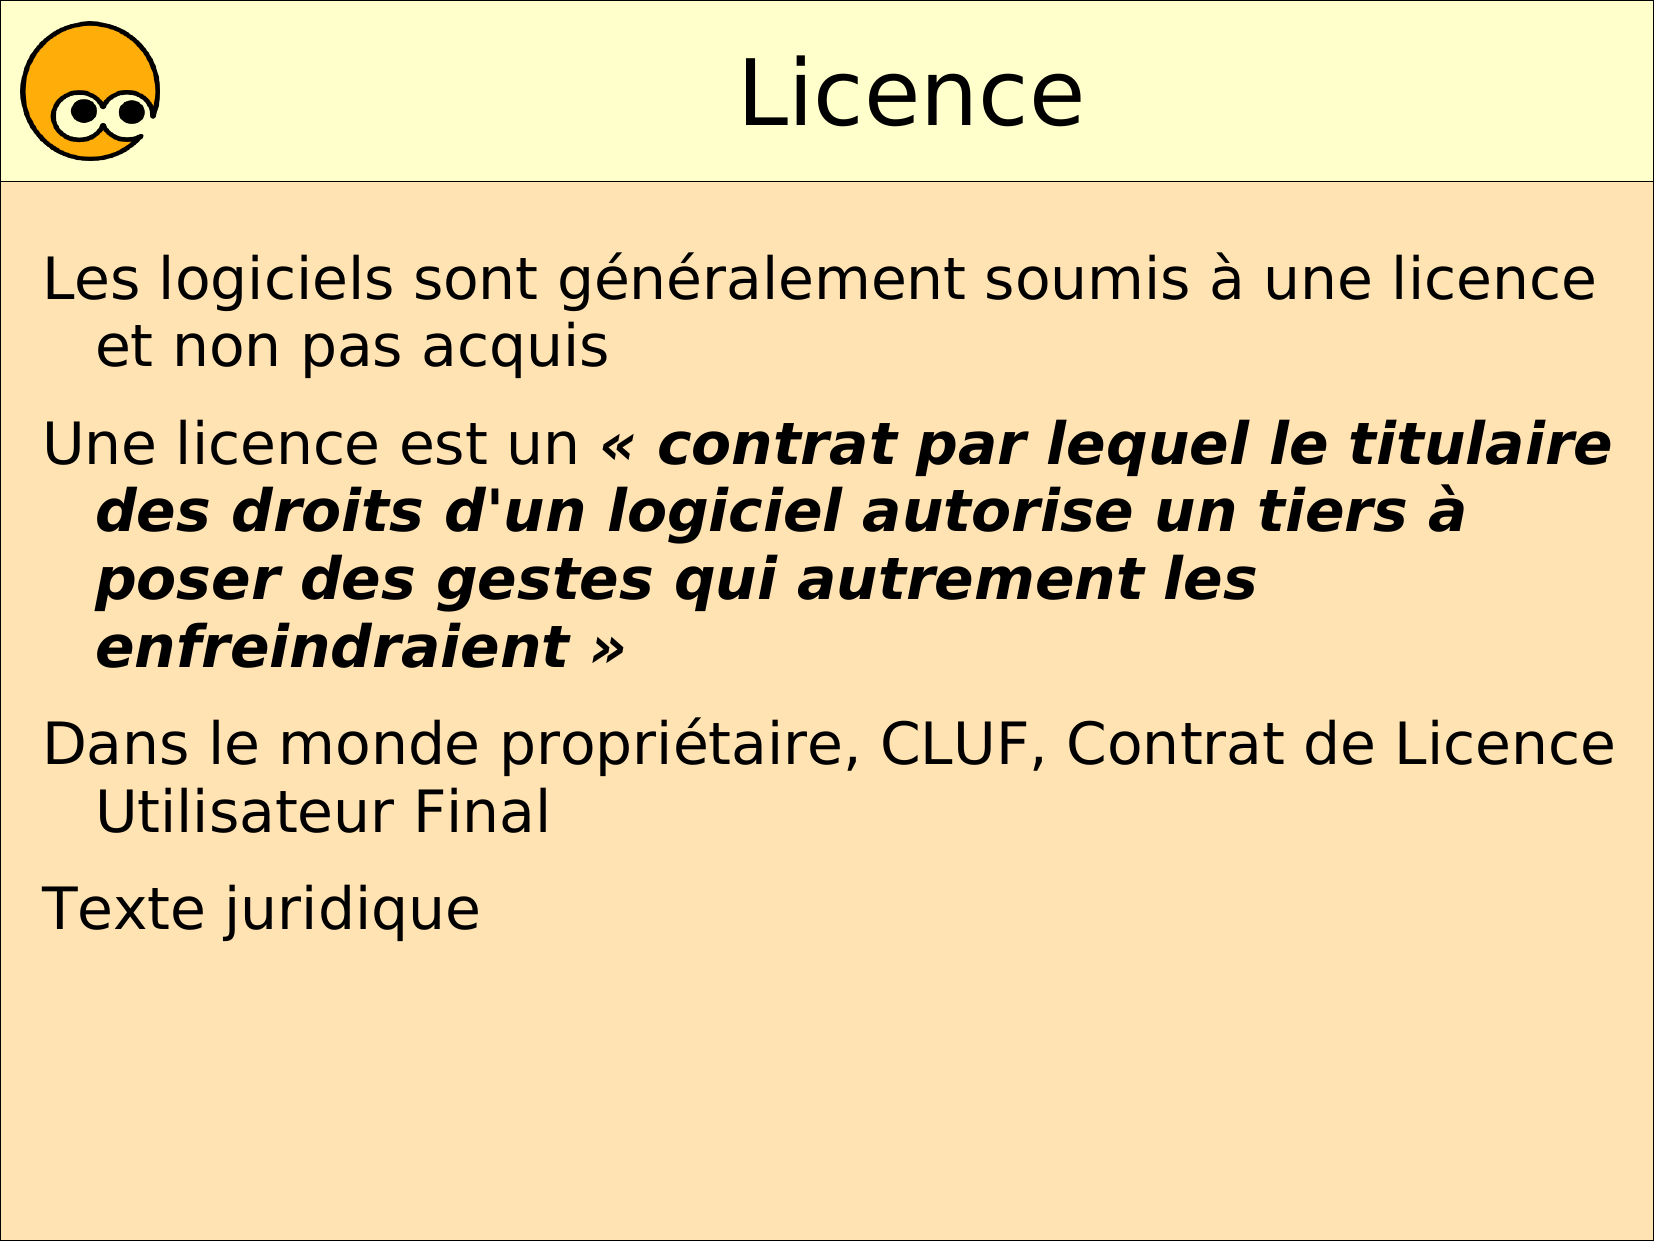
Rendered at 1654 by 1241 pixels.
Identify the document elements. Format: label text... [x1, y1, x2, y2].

title Licence [203, 33, 1620, 154]
list Les logiciels sont généralement soumis à une licence et non pas acquis Une licence est un « contrat par lequel le titulaire des droits d'un logiciel autorise un tiers à poser des gestes qui autrement les enfreindraient » Dans le monde propriétaire, CLUF, Contrat de Licence Utilisateur Final Texte juridique [24, 245, 1619, 1064]
picture [20, 21, 160, 161]
